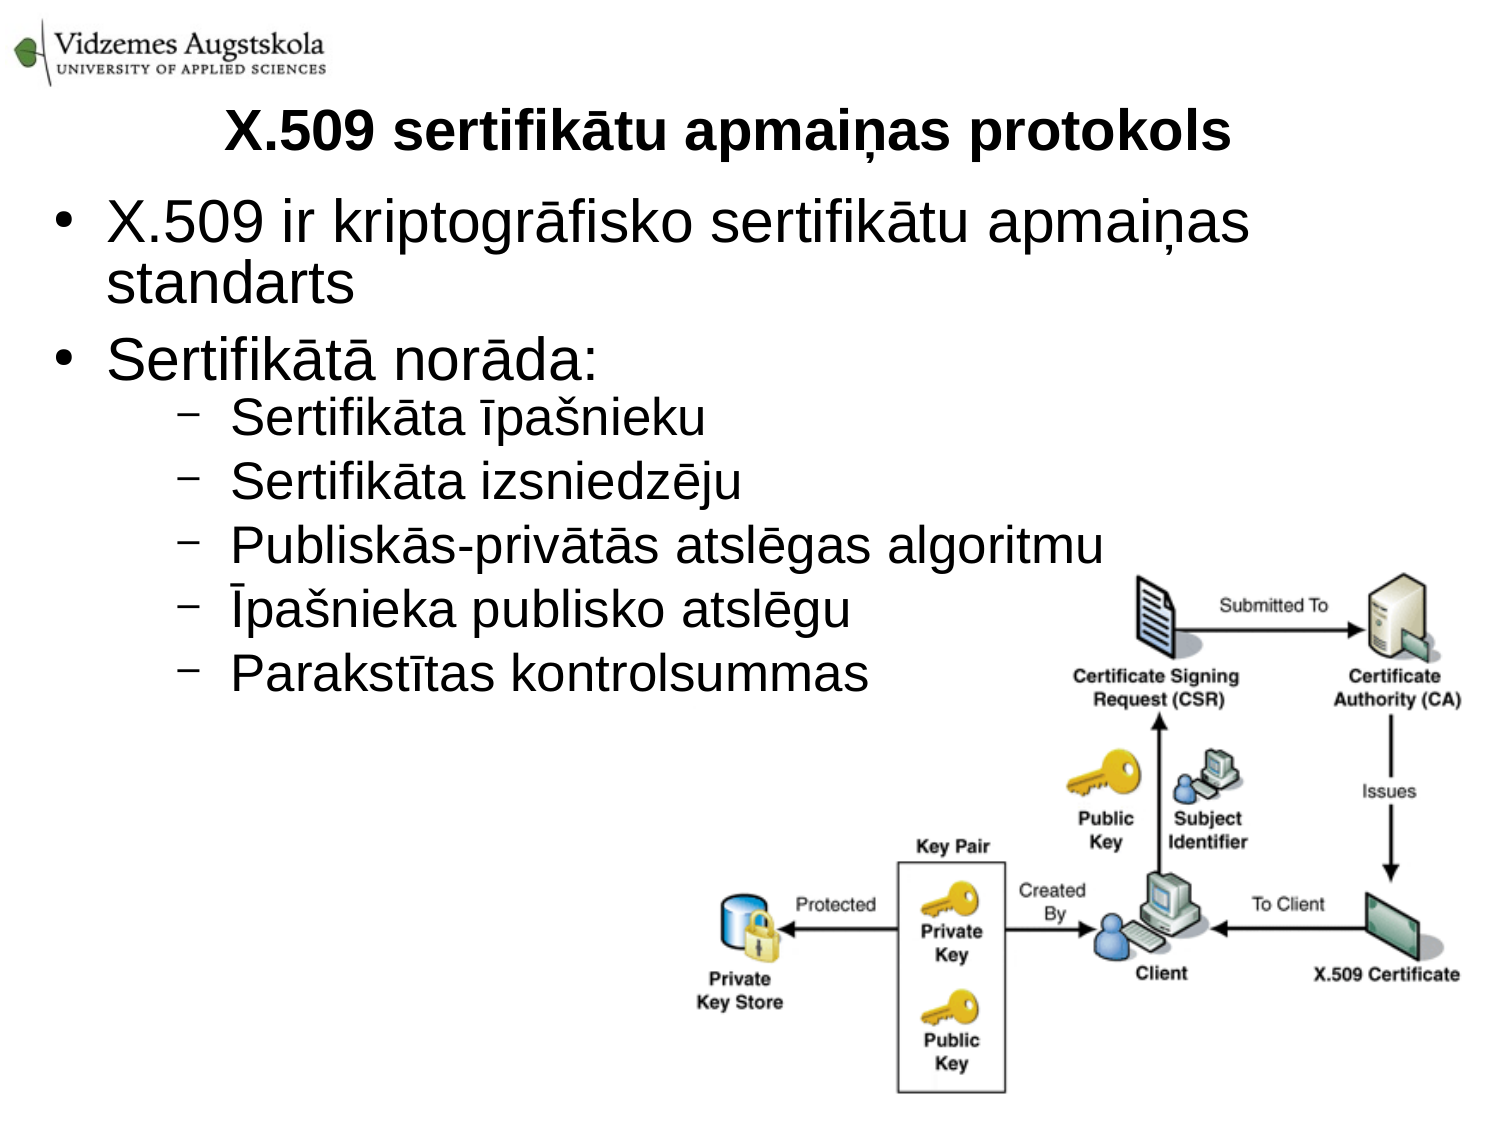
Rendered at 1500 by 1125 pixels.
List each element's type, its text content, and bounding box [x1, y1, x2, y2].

picture [5, 2, 334, 102]
picture [692, 566, 1465, 1099]
title X.509 sertifikātu apmaiņas protokols [85, 87, 1372, 177]
list X.509 ir kriptogrāfisko sertifikātu apmaiņas standarts Sertifikātā norāda: Sertifikāta īpašnieku Sertifikāta izsniedzēju Publiskās-privātās atslēgas algoritmu Īpašnieka publisko atslēgu Parakstītas kontrolsummas [35, 188, 1424, 1004]
